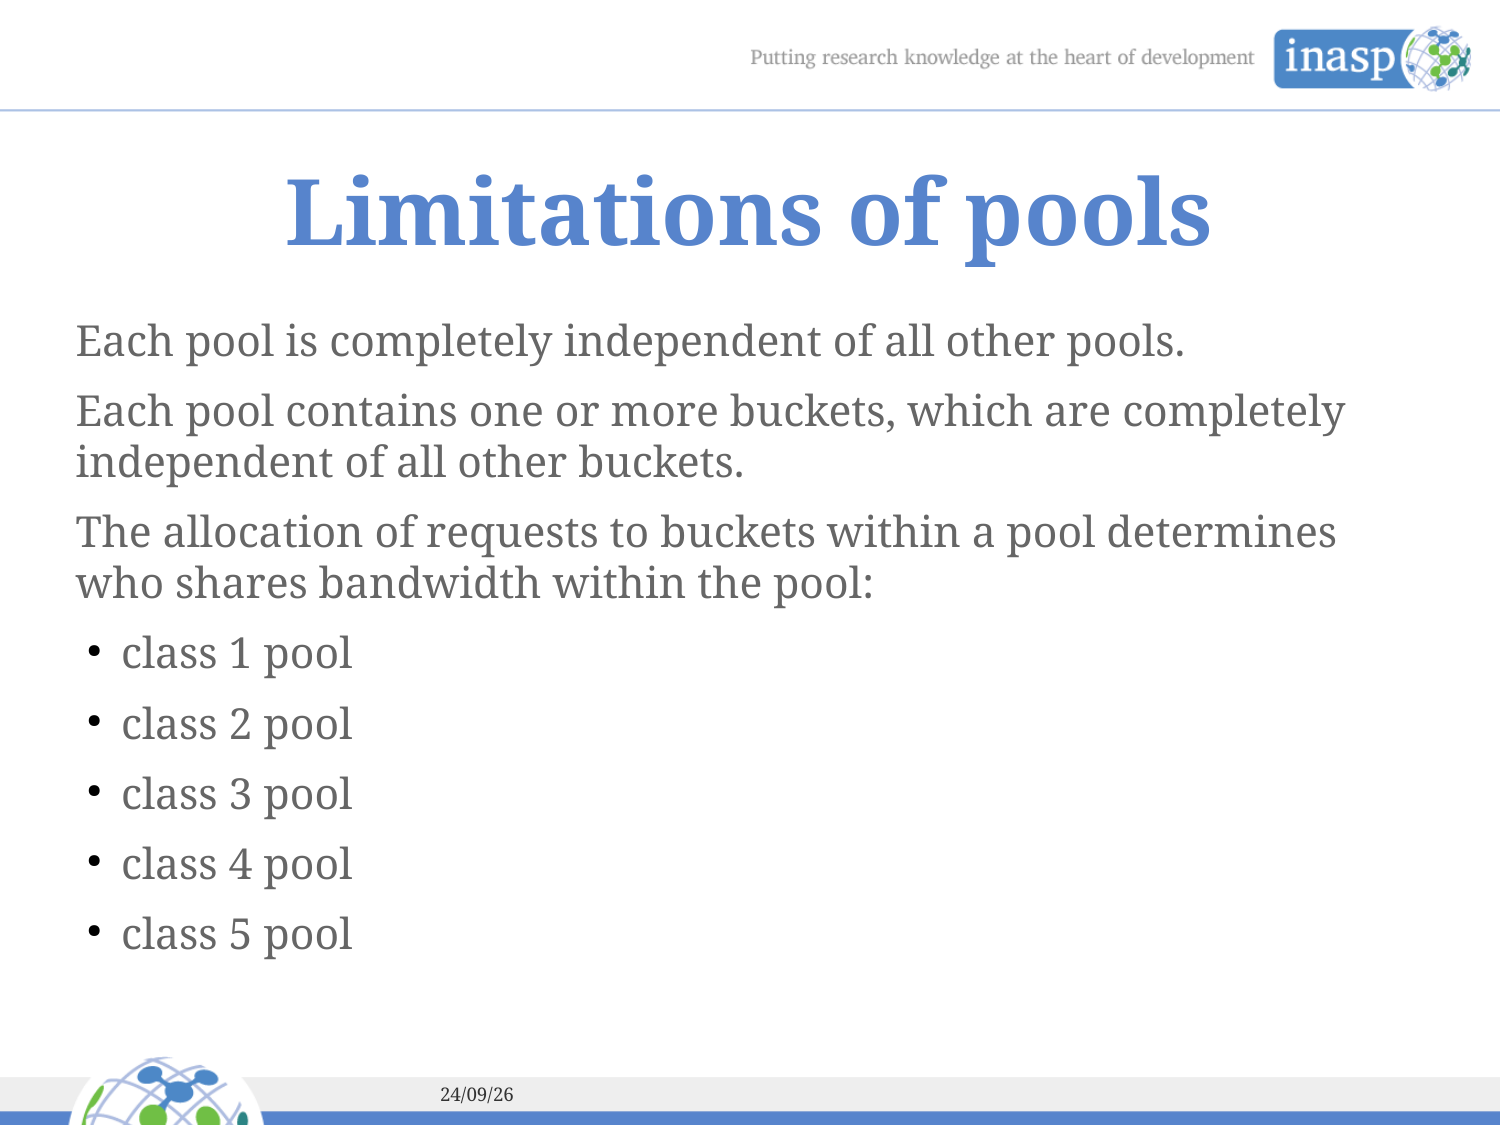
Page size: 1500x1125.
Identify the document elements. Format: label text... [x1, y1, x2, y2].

picture [0, 0, 1500, 1125]
title Limitations of pools [75, 129, 1426, 313]
list Each pool is completely independent of all other pools. Each pool contains one or more buckets, which are completely independent of all other buckets. The allocation of requests to buckets within a pool determines who shares bandwidth within the pool: class 1 pool All users share the same bucket, and so they share bandwidth with each other.All users share the same bucket, and so they share bandwidth with each other. class 2 pool All users share a bucket, but each has their own bucket (one per IP address) as well.All users share a bucket, but each has their own bucket (one per IP address) as well. class 3 pool All users share a global bucket, and one bucket with their subnet. So all 192.168.1.x users share a bucket, and all 192.168.2.x share a different bucket.All users share a global bucket, and one bucket with their subnet. So all 192.168.1.x users share a bucket, and all 192.168.2.x share a different bucket. class 4 pool In addition to class 3, each authenticated user gets their own bucket as well.In addition to class 3, each authenticated user gets their own bucket as well. class 5 pool Only works if you use an external_acl_type ACL to assign a tag to each request. Each unique tag value gets its own bucket. You can use this to assign users to buckets in any custom scheme that you like.Only works if you use an external_acl_type ACL to assign a tag to each request. Each unique tag value gets its own bucket. You can use this to assign users to buckets in any custom scheme that you like. [75, 313, 1426, 967]
